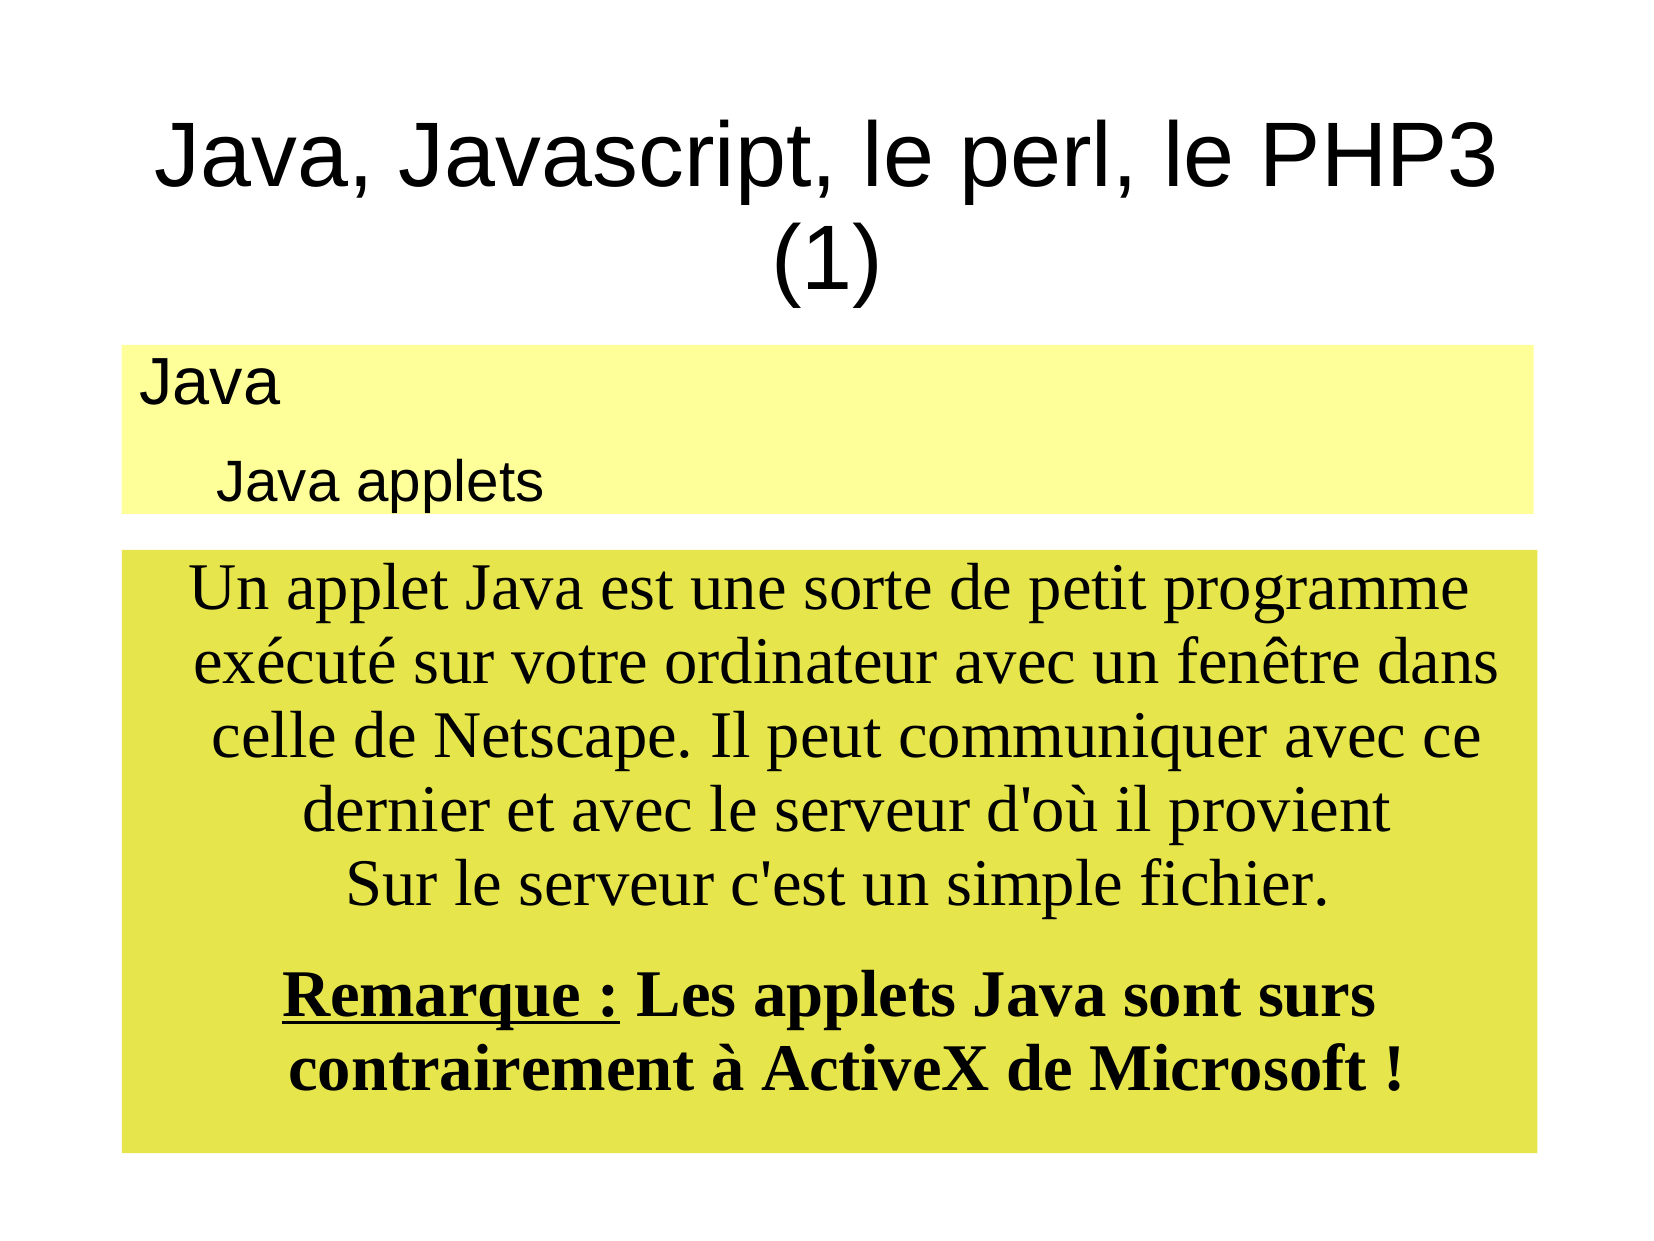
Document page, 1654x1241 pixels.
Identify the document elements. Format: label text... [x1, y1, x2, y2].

text_box Un applet Java est une sorte de petit programme exécuté sur votre ordinateur avec un fenêtre dans celle de Netscape. Il peut communiquer avec ce dernier et avec le serveur d'où il provient Sur le serveur c'est un simple fichier. Remarque : Les applets Java sont surs contrairement à ActiveX de Microsoft ! [121, 549, 1538, 1154]
list Java Java applets [121, 344, 1534, 514]
title Java, Javascript, le perl, le PHP3 (1) [121, 102, 1534, 311]
